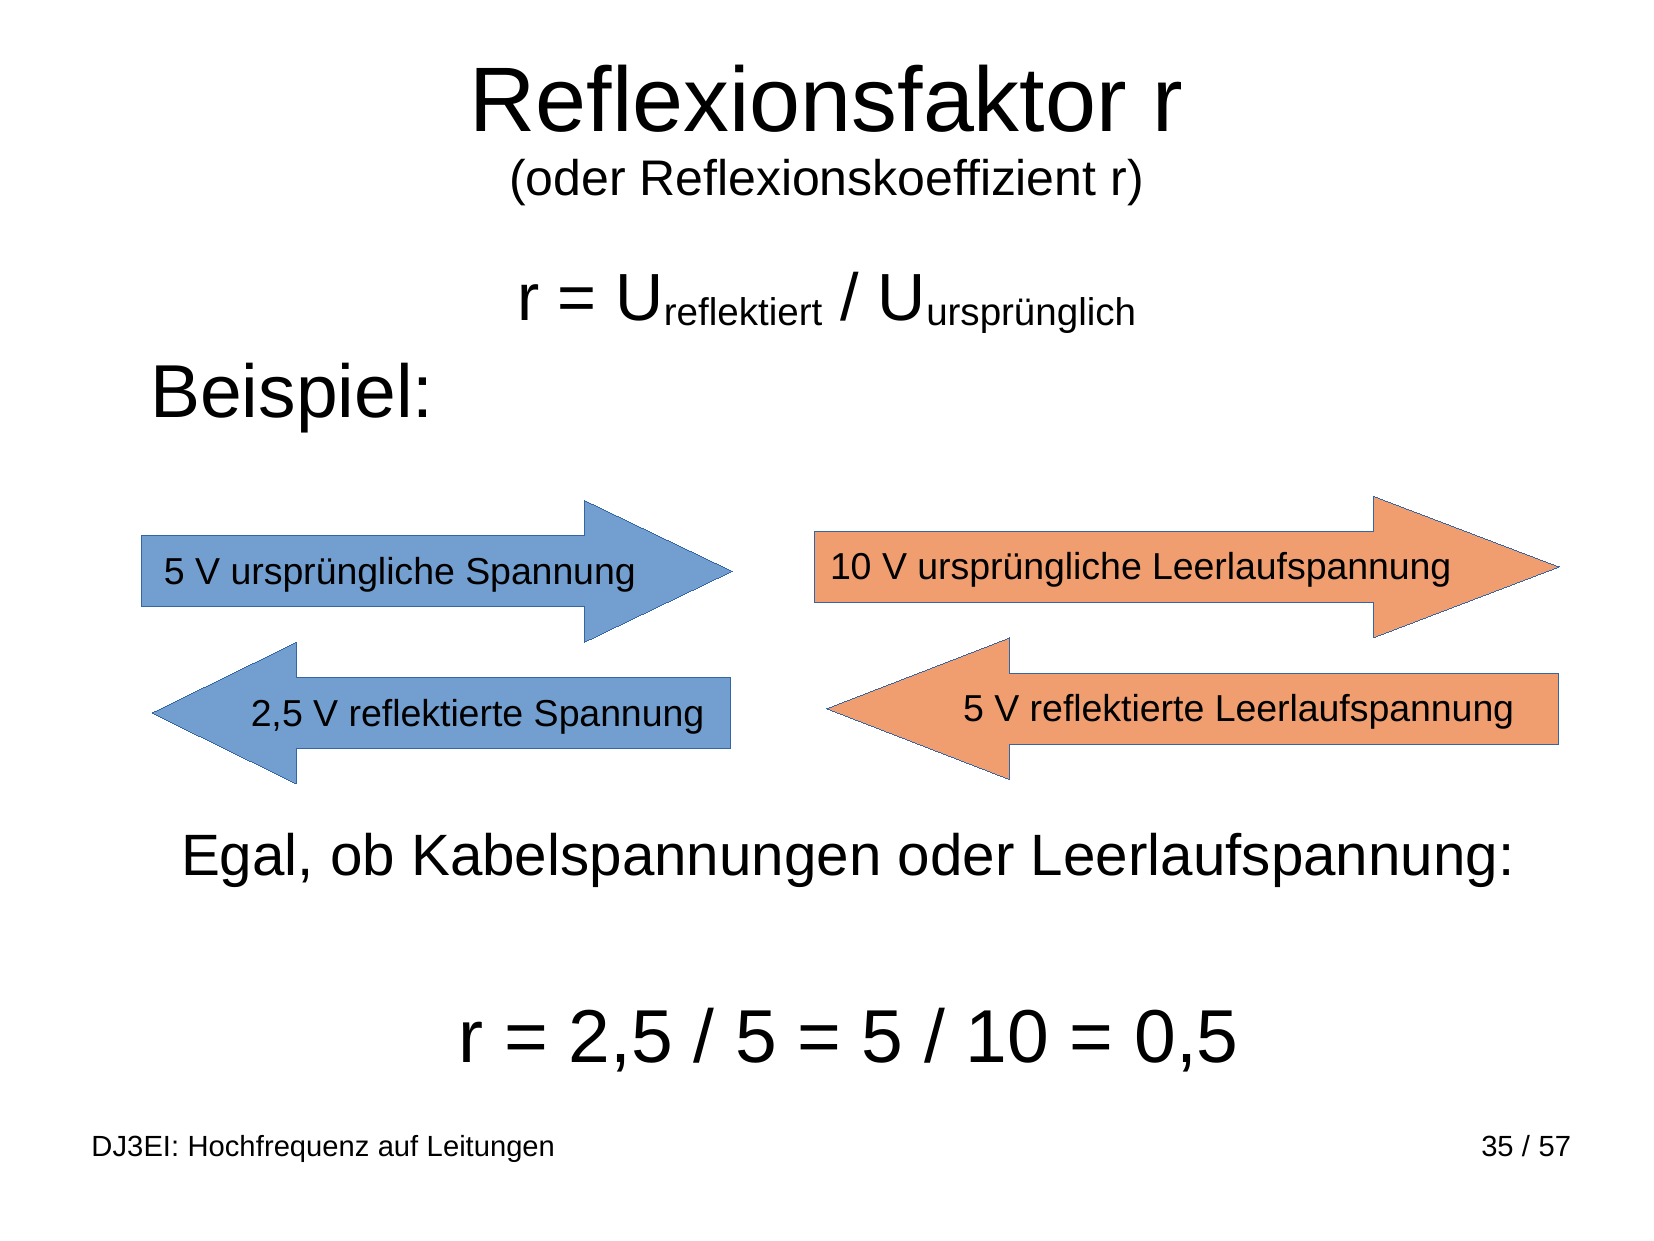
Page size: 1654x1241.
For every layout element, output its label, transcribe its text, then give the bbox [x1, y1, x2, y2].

text_box Egal, ob Kabelspannungen oder Leerlaufspannung: r = 2,5 / 5 = 5 / 10 = 0,5 [166, 814, 1536, 1111]
text_box 2,5 V reflektierte Spannung [152, 642, 731, 784]
list r = Ureflektiert / Uursprünglich [82, 259, 1571, 348]
text_box 5 V reflektierte Leerlaufspannung [826, 637, 1559, 780]
text_box 5 V ursprüngliche Spannung [141, 500, 733, 643]
title Reflexionsfaktor r (oder Reflexionskoeffizient r) [82, 23, 1571, 231]
text_box Beispiel: [135, 342, 449, 442]
text_box 10 V ursprüngliche Leerlaufspannung [814, 496, 1560, 638]
